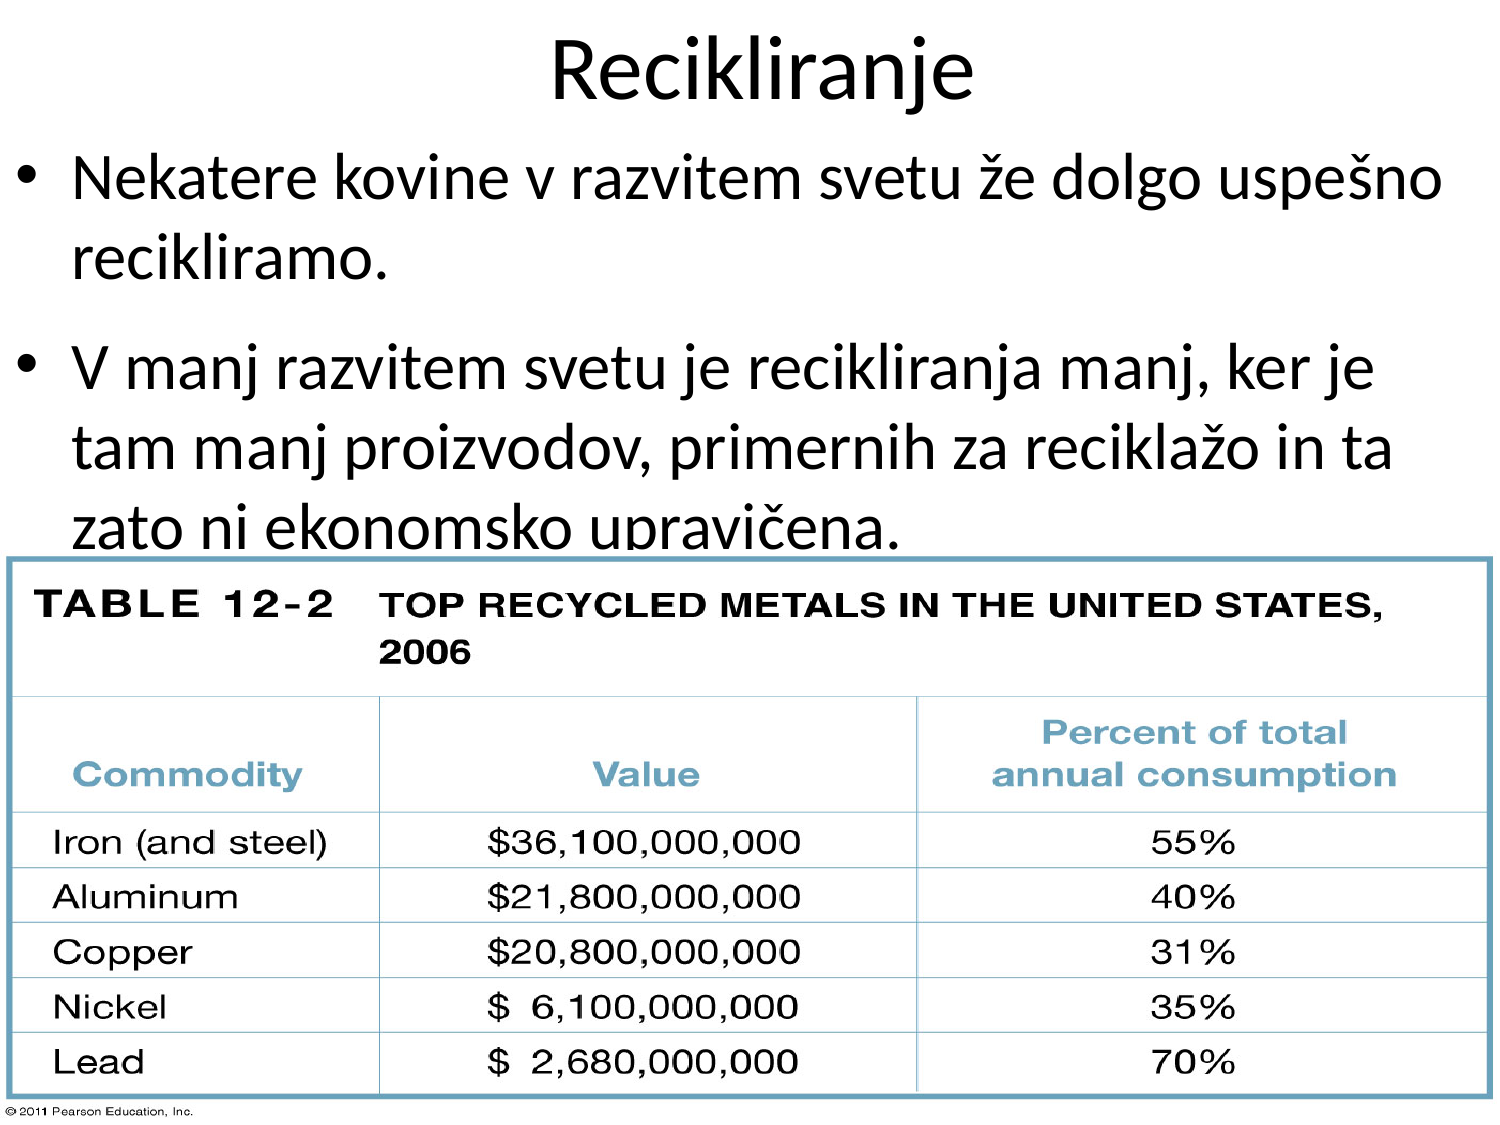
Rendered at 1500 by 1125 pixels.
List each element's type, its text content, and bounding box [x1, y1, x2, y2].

list Nekatere kovine v razvitem svetu že dolgo uspešno recikliramo. V manj razvitem svetu je recikliranja manj, ker je tam manj proizvodov, primernih za reciklažo in ta zato ni ekonomsko upravičena. [0, 125, 1500, 550]
picture [0, 550, 1500, 1125]
title Recikliranje [88, 0, 1439, 125]
